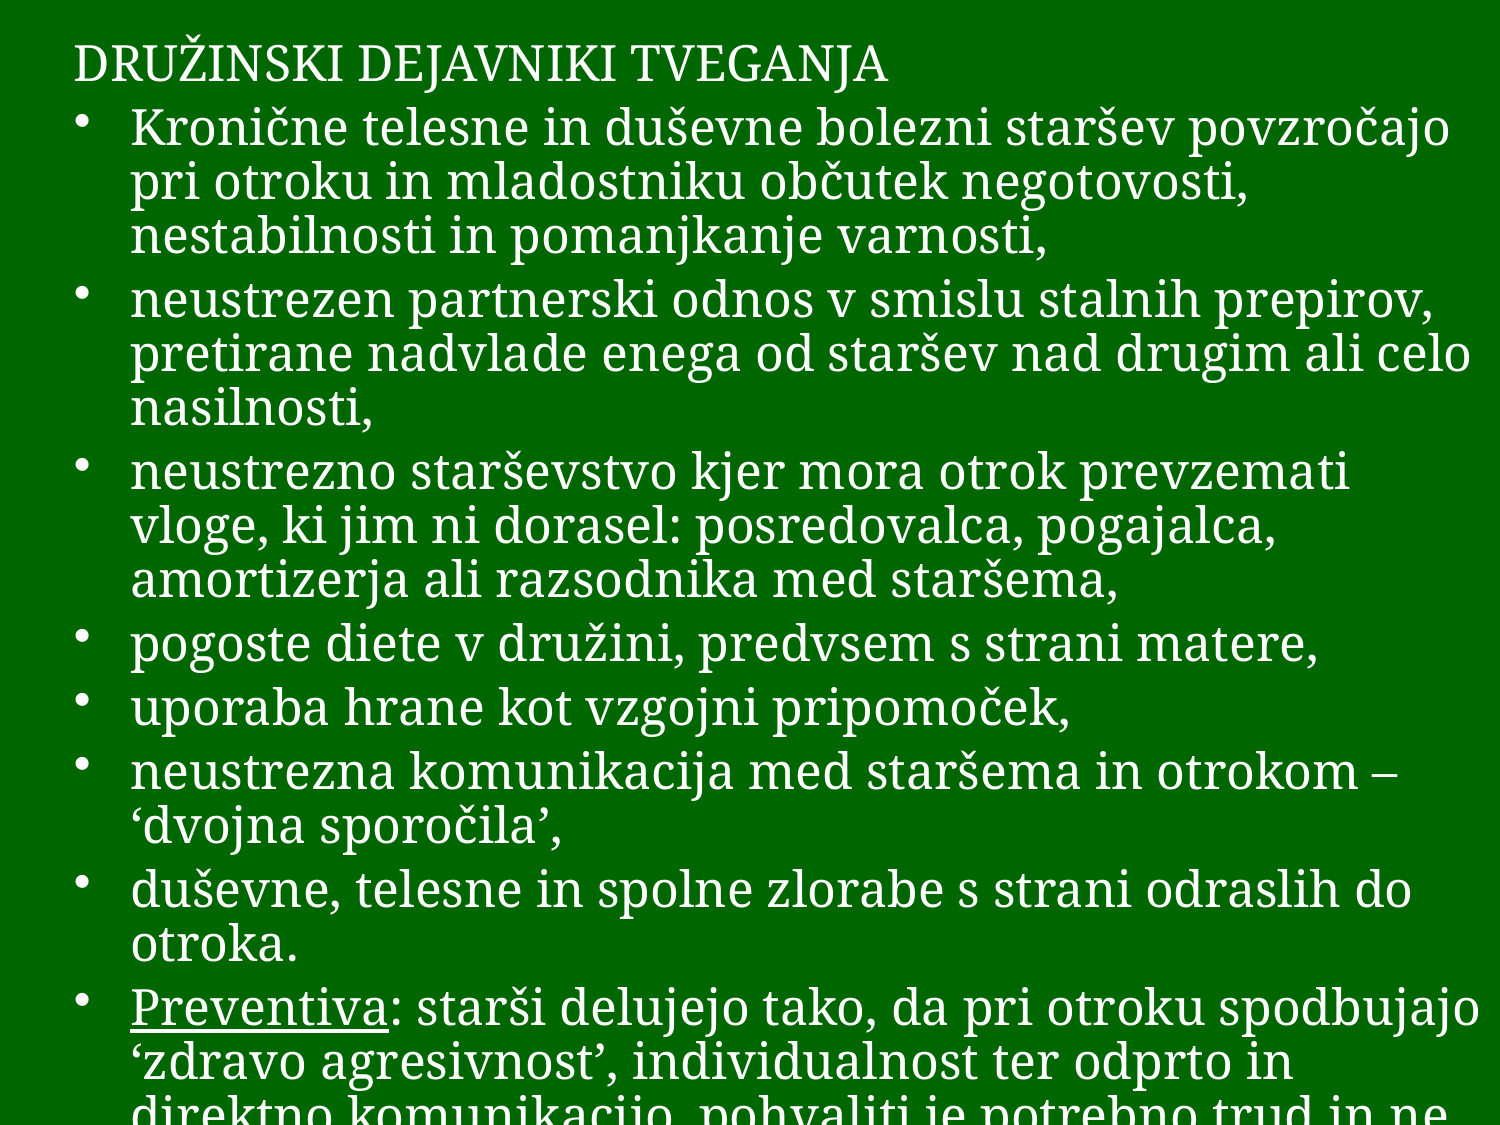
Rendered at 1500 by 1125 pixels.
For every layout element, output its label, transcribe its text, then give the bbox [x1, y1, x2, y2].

list DRUŽINSKI DEJAVNIKI TVEGANJA Kronične telesne in duševne bolezni staršev povzročajo pri otroku in mladostniku občutek negotovosti, nestabilnosti in pomanjkanje varnosti, neustrezen partnerski odnos v smislu stalnih prepirov, pretirane nadvlade enega od staršev nad drugim ali celo nasilnosti, neustrezno starševstvo kjer mora otrok prevzemati vloge, ki jim ni dorasel: posredovalca, pogajalca, amortizerja ali razsodnika med staršema, pogoste diete v družini, predvsem s strani matere, uporaba hrane kot vzgojni pripomoček, neustrezna komunikacija med staršema in otrokom – ‘dvojna sporočila’, duševne, telesne in spolne zlorabe s strani odraslih do otroka. Preventiva: starši delujejo tako, da pri otroku spodbujajo ‘zdravo agresivnost’, individualnost ter odprto in direktno komunikacijo, pohvaliti je potrebno trud in ne le dosežen cilj. [58, 31, 1500, 1125]
